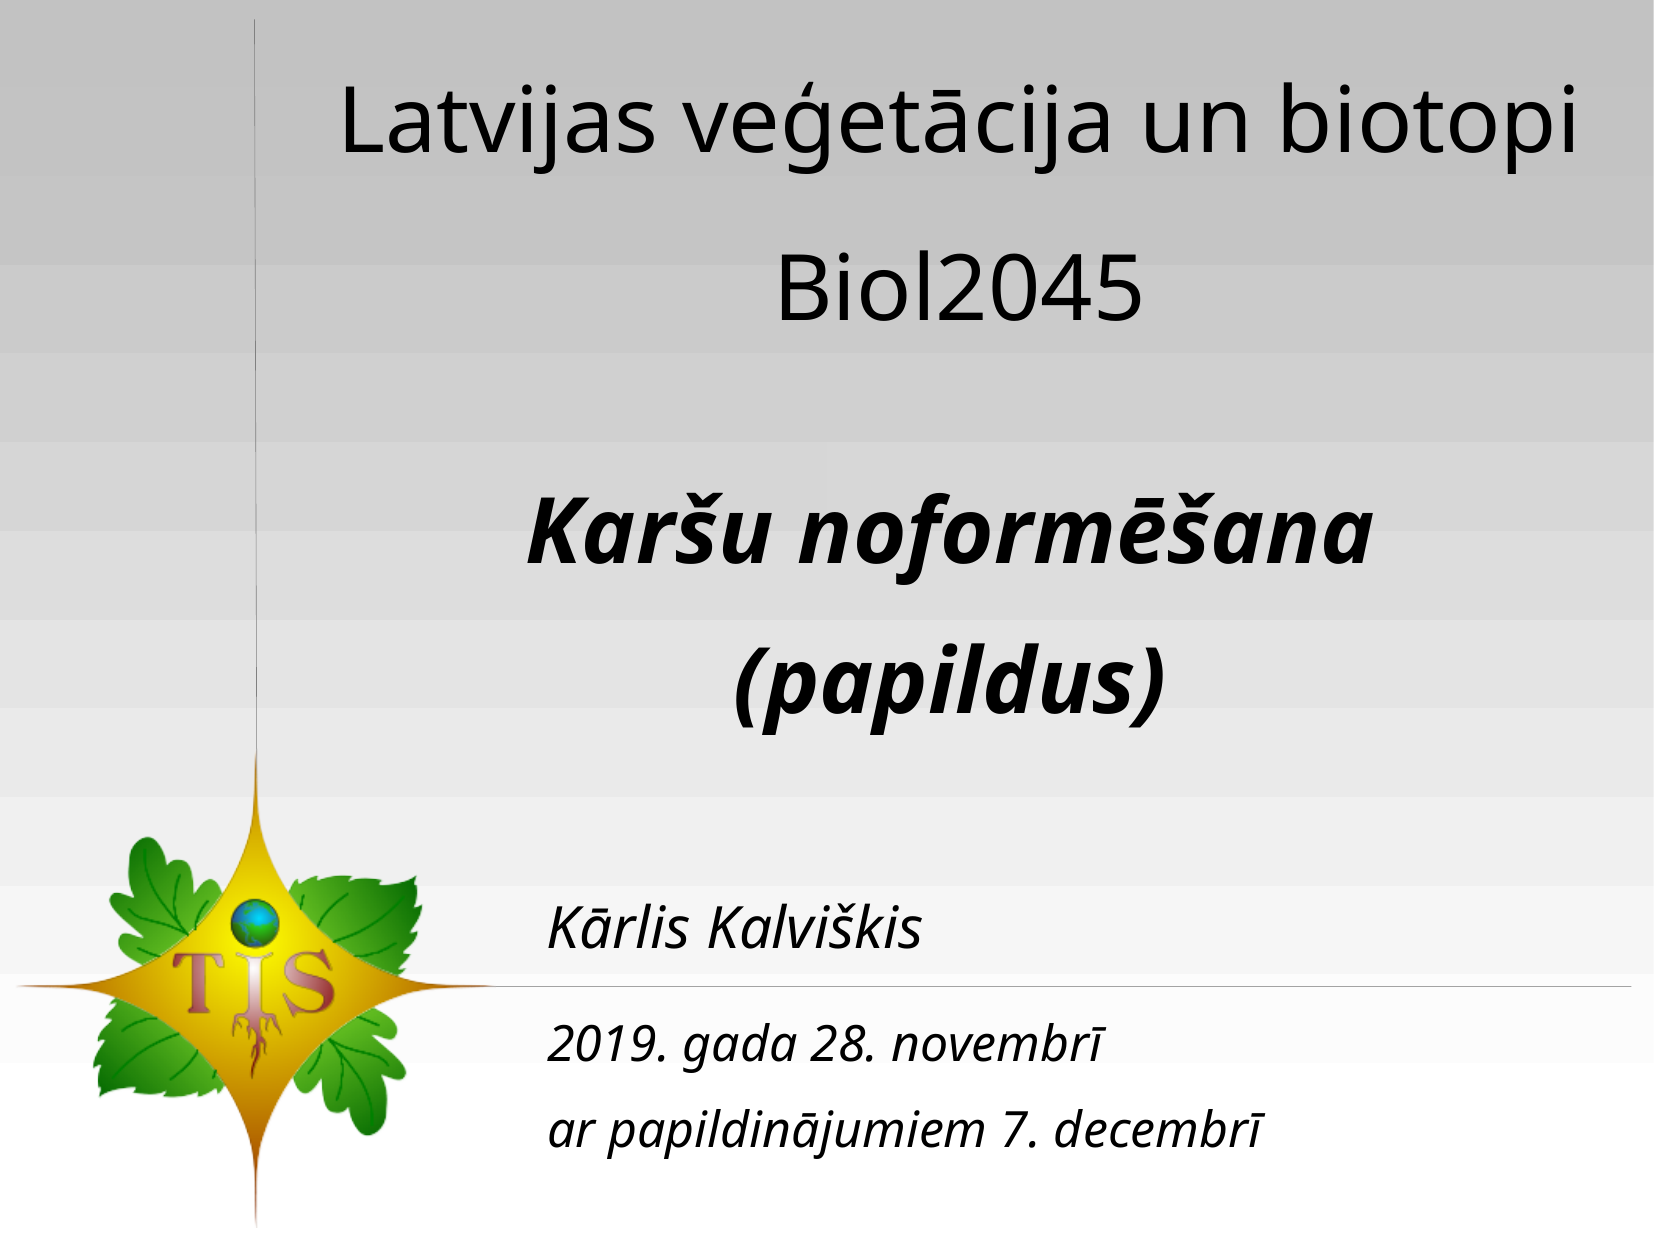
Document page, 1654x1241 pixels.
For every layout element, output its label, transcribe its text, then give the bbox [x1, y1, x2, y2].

title Karšu noformēšana (papildus) [295, 324, 1607, 857]
picture [0, 0, 1654, 1241]
text_box Kārlis Kalviškis [546, 886, 1535, 957]
text_box 2019. gada 28. novembrī ar papildinājumiem 7. decembrī [547, 1007, 1148, 1146]
